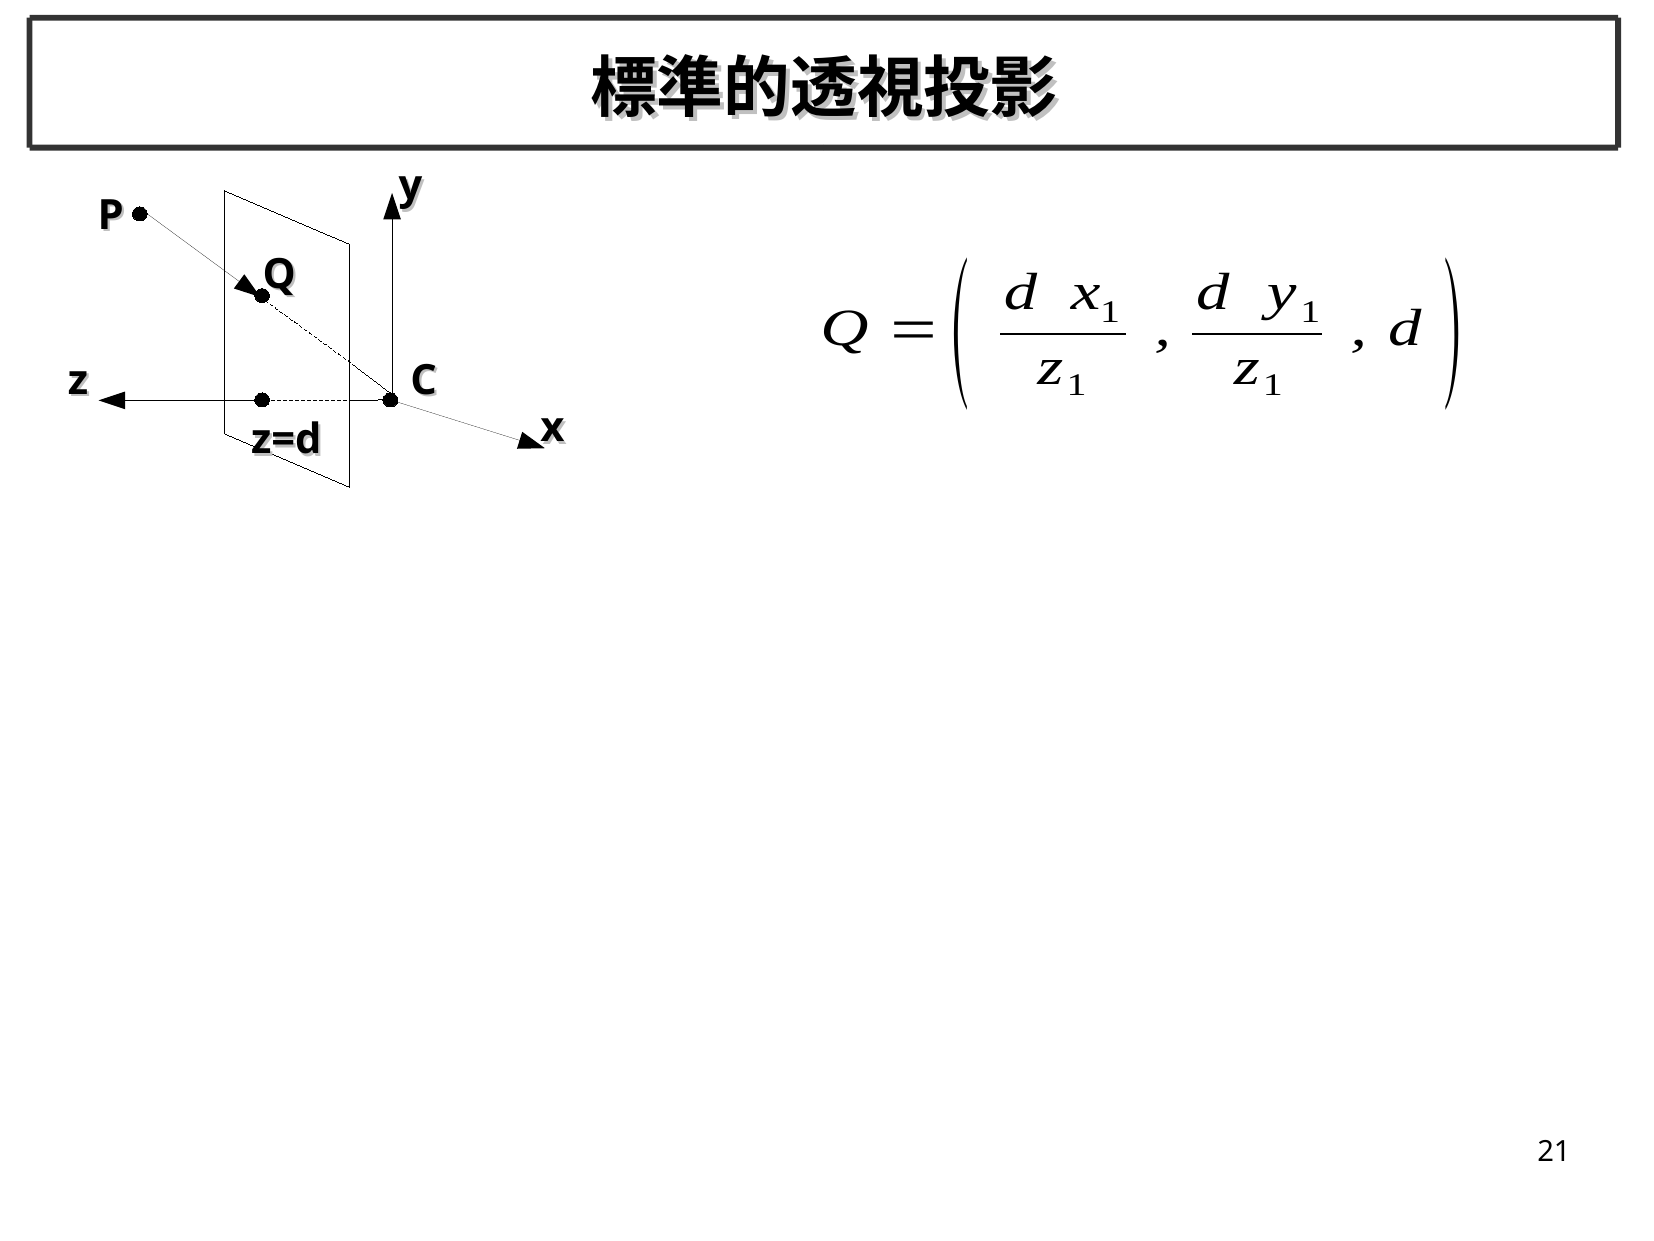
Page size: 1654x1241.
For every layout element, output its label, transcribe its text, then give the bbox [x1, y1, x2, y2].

text_box P [82, 177, 160, 249]
text_box [254, 392, 270, 401]
text_box [382, 393, 395, 407]
text_box z [53, 342, 130, 414]
text_box z=d [236, 401, 343, 473]
text_box x [525, 389, 603, 461]
text_box 標準的透視投影 [29, 17, 1619, 148]
text_box y [383, 147, 461, 219]
text_box C [395, 342, 473, 414]
chart [791, 253, 1489, 411]
text_box Q [248, 236, 325, 308]
